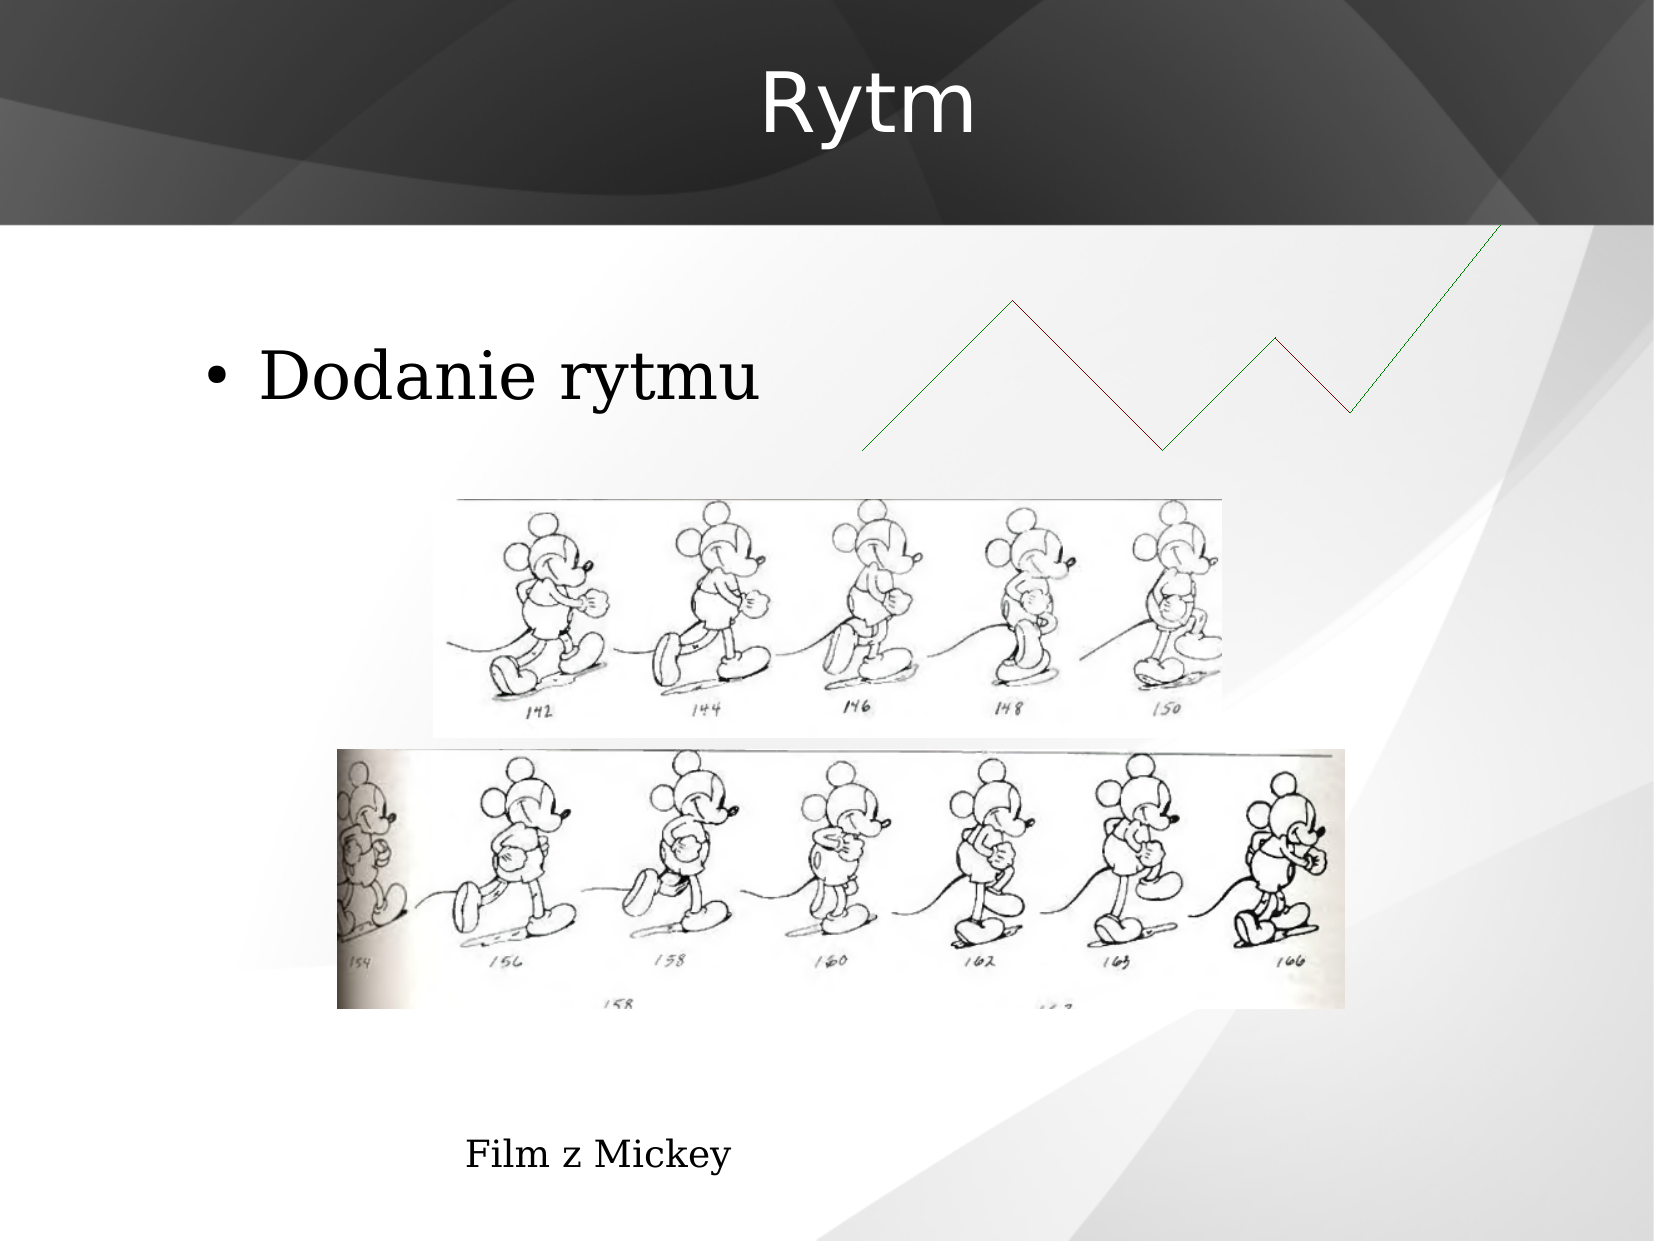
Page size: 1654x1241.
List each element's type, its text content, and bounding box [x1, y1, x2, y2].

list Dodanie rytmu [187, 337, 1538, 1013]
text_box Film z Mickey [450, 1125, 747, 1184]
picture [0, 0, 1654, 1241]
title Rytm [124, 0, 1613, 208]
